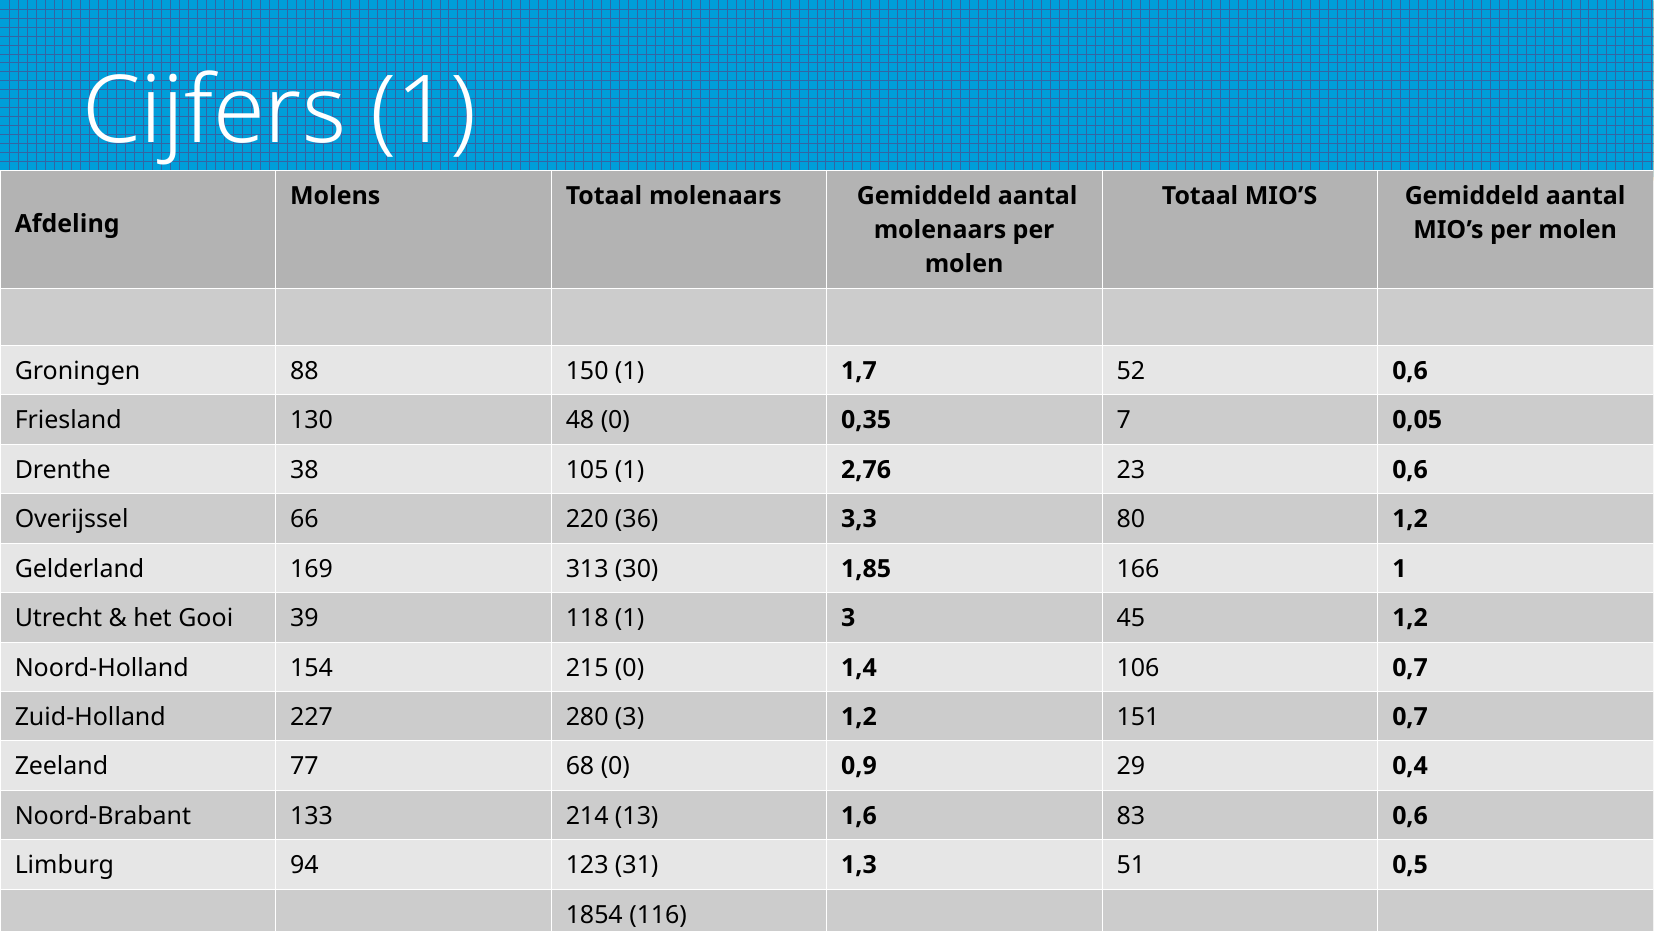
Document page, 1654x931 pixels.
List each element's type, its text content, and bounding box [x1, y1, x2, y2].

table_cell Gelderland [1, 544, 275, 592]
table_cell 0,05 [1378, 395, 1653, 444]
table_cell 77 [276, 741, 551, 790]
table_cell Utrecht & het Gooi [1, 593, 275, 642]
table_cell [552, 289, 826, 345]
table_cell 7 [1103, 395, 1377, 444]
table_cell 68 (0) [552, 741, 826, 790]
table_cell 0,7 [1378, 692, 1653, 740]
table_cell 0,6 [1378, 445, 1653, 493]
table_cell 106 [1103, 643, 1377, 691]
table_cell 0,4 [1378, 741, 1653, 790]
table_cell 227 [276, 692, 551, 740]
table_cell 29 [1103, 741, 1377, 790]
table_cell [276, 890, 551, 931]
table_cell Drenthe [1, 445, 275, 493]
table_cell 0,35 [827, 395, 1102, 444]
table_cell [827, 289, 1102, 345]
table_cell [276, 289, 551, 345]
table_header Totaal MIO’S [1103, 171, 1377, 288]
table_cell 169 [276, 544, 551, 592]
table_cell Overijssel [1, 494, 275, 543]
table_header Gemiddeld aantal molenaars per molen [827, 171, 1102, 288]
table_cell 313 (30) [552, 544, 826, 592]
table_header Molens [276, 171, 551, 288]
table_cell 2,76 [827, 445, 1102, 493]
table_cell 83 [1103, 791, 1377, 839]
table_cell 39 [276, 593, 551, 642]
table_cell 38 [276, 445, 551, 493]
table_cell Zuid-Holland [1, 692, 275, 740]
table_cell [1, 289, 275, 345]
table_cell 0,7 [1378, 643, 1653, 691]
table_cell 51 [1103, 840, 1377, 889]
table_cell 105 (1) [552, 445, 826, 493]
table_cell 133 [276, 791, 551, 839]
table_cell Friesland [1, 395, 275, 444]
table_cell 214 (13) [552, 791, 826, 839]
table_cell 130 [276, 395, 551, 444]
table_cell 48 (0) [552, 395, 826, 444]
table_cell 3,3 [827, 494, 1102, 543]
table_cell 66 [276, 494, 551, 543]
table_cell 123 (31) [552, 840, 826, 889]
table_cell 1,2 [1378, 494, 1653, 543]
table_cell Noord-Brabant [1, 791, 275, 839]
table_cell 52 [1103, 346, 1377, 394]
table_cell 1,3 [827, 840, 1102, 889]
table_header Gemiddeld aantal MIO’s per molen [1378, 171, 1653, 288]
table_cell 280 (3) [552, 692, 826, 740]
table_cell Groningen [1, 346, 275, 394]
table_cell 1,6 [827, 791, 1102, 839]
table_cell [1103, 289, 1377, 345]
table_cell 1,7 [827, 346, 1102, 394]
table_cell 150 (1) [552, 346, 826, 394]
table_cell 1,2 [1378, 593, 1653, 642]
table_cell [1103, 890, 1377, 931]
table_cell Limburg [1, 840, 275, 889]
table_cell 23 [1103, 445, 1377, 493]
table_cell 0,6 [1378, 791, 1653, 839]
table_cell 1,85 [827, 544, 1102, 592]
table_cell [1378, 890, 1653, 931]
table_cell [827, 890, 1102, 931]
table_cell 215 (0) [552, 643, 826, 691]
table_cell Noord-Holland [1, 643, 275, 691]
table_cell 1 [1378, 544, 1653, 592]
table_cell 154 [276, 643, 551, 691]
table_cell 0,6 [1378, 346, 1653, 394]
table_header Afdeling [1, 171, 275, 288]
table_header Totaal molenaars [552, 171, 826, 288]
table_cell 1854 (116) [552, 890, 826, 931]
table_cell 88 [276, 346, 551, 394]
table_cell 166 [1103, 544, 1377, 592]
table_cell 0,9 [827, 741, 1102, 790]
table_cell 3 [827, 593, 1102, 642]
table_cell 1,4 [827, 643, 1102, 691]
table_cell [1378, 289, 1653, 345]
table_cell 151 [1103, 692, 1377, 740]
table_cell 0,5 [1378, 840, 1653, 889]
table_cell 220 (36) [552, 494, 826, 543]
table_cell 118 (1) [552, 593, 826, 642]
table_cell Zeeland [1, 741, 275, 790]
table_cell 94 [276, 840, 551, 889]
table_cell 1,2 [827, 692, 1102, 740]
table_cell [1, 890, 275, 931]
title Cijfers (1) [82, 14, 1571, 170]
table_cell 45 [1103, 593, 1377, 642]
table_cell 80 [1103, 494, 1377, 543]
